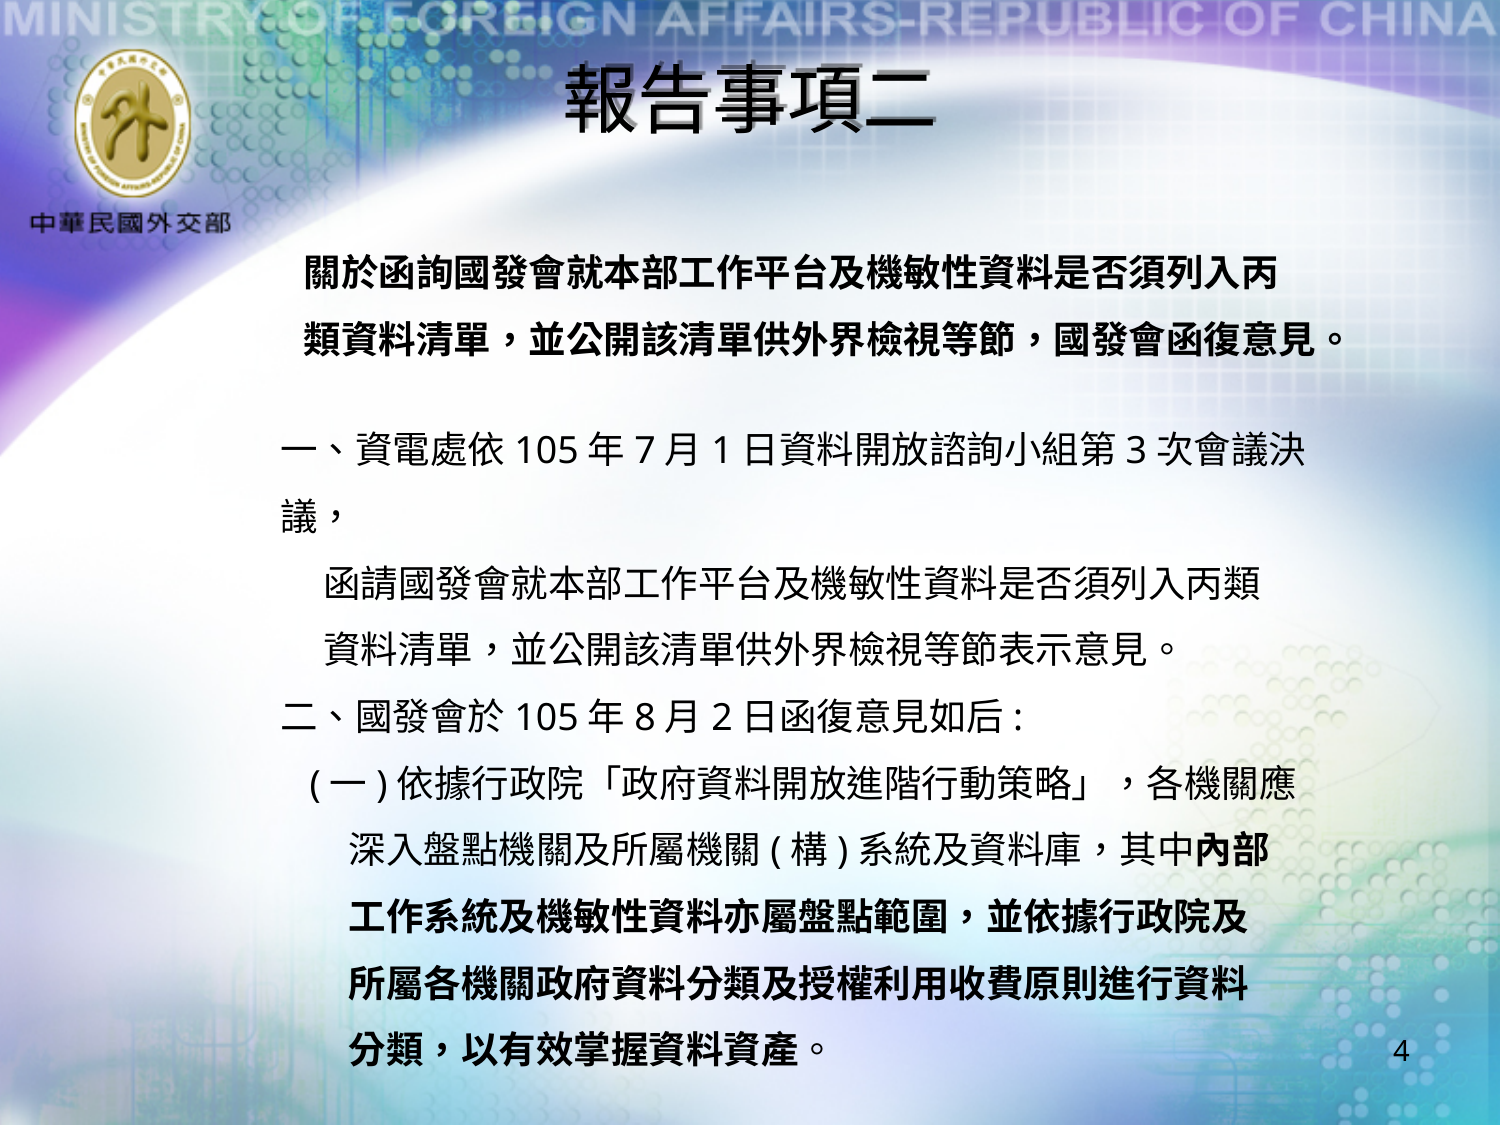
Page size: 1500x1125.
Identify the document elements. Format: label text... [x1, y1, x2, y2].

slide_number <編號> [1341, 1024, 1425, 1103]
text_box 關於函詢國發會就本部工作平台及機敏性資料是否須列入丙 類資料清單，並公開該清單供外界檢視等節，國發會函復意見。 [289, 219, 1365, 369]
text_box 一、資電處依105年7月1日資料開放諮詢小組第3次會議決議， 函請國發會就本部工作平台及機敏性資料是否須列入丙類 資料清單，並公開該清單供外界檢視等節表示意見。 二、國發會於105年8月2日函復意見如后: (一)依據行政院「政府資料開放進階行動策略」，各機關應 深入盤點機關及所屬機關(構)系統及資料庫，其中內部 工作系統及機敏性資料亦屬盤點範圍，並依據行政院及 所屬各機關政府資料分類及授權利用收費原則進行資料 分類，以有效掌握資料資產。 [265, 397, 1341, 1125]
picture [0, 0, 1500, 1125]
text_box 報告事項二 [74, 45, 1425, 233]
